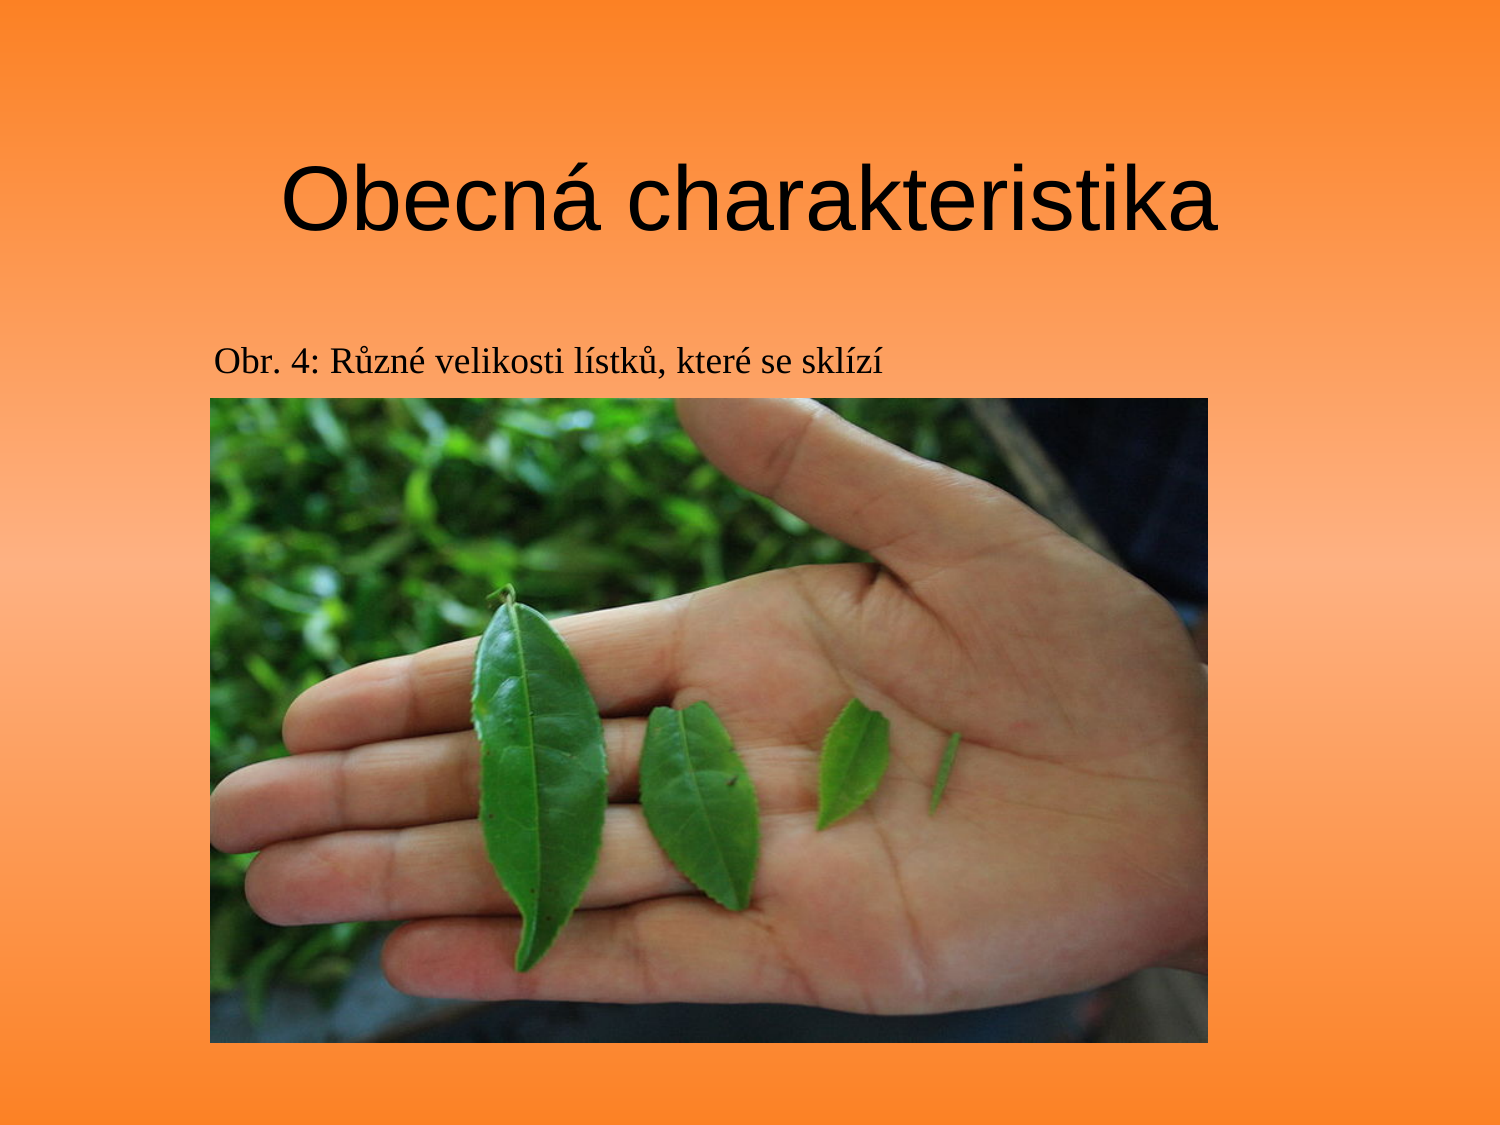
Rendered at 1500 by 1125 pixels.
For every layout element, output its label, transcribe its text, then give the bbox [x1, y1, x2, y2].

text_box Obr. 4: Různé velikosti lístků, které se sklízí [199, 328, 999, 389]
text_box [210, 398, 1208, 1044]
title Obecná charakteristika [112, 99, 1388, 288]
